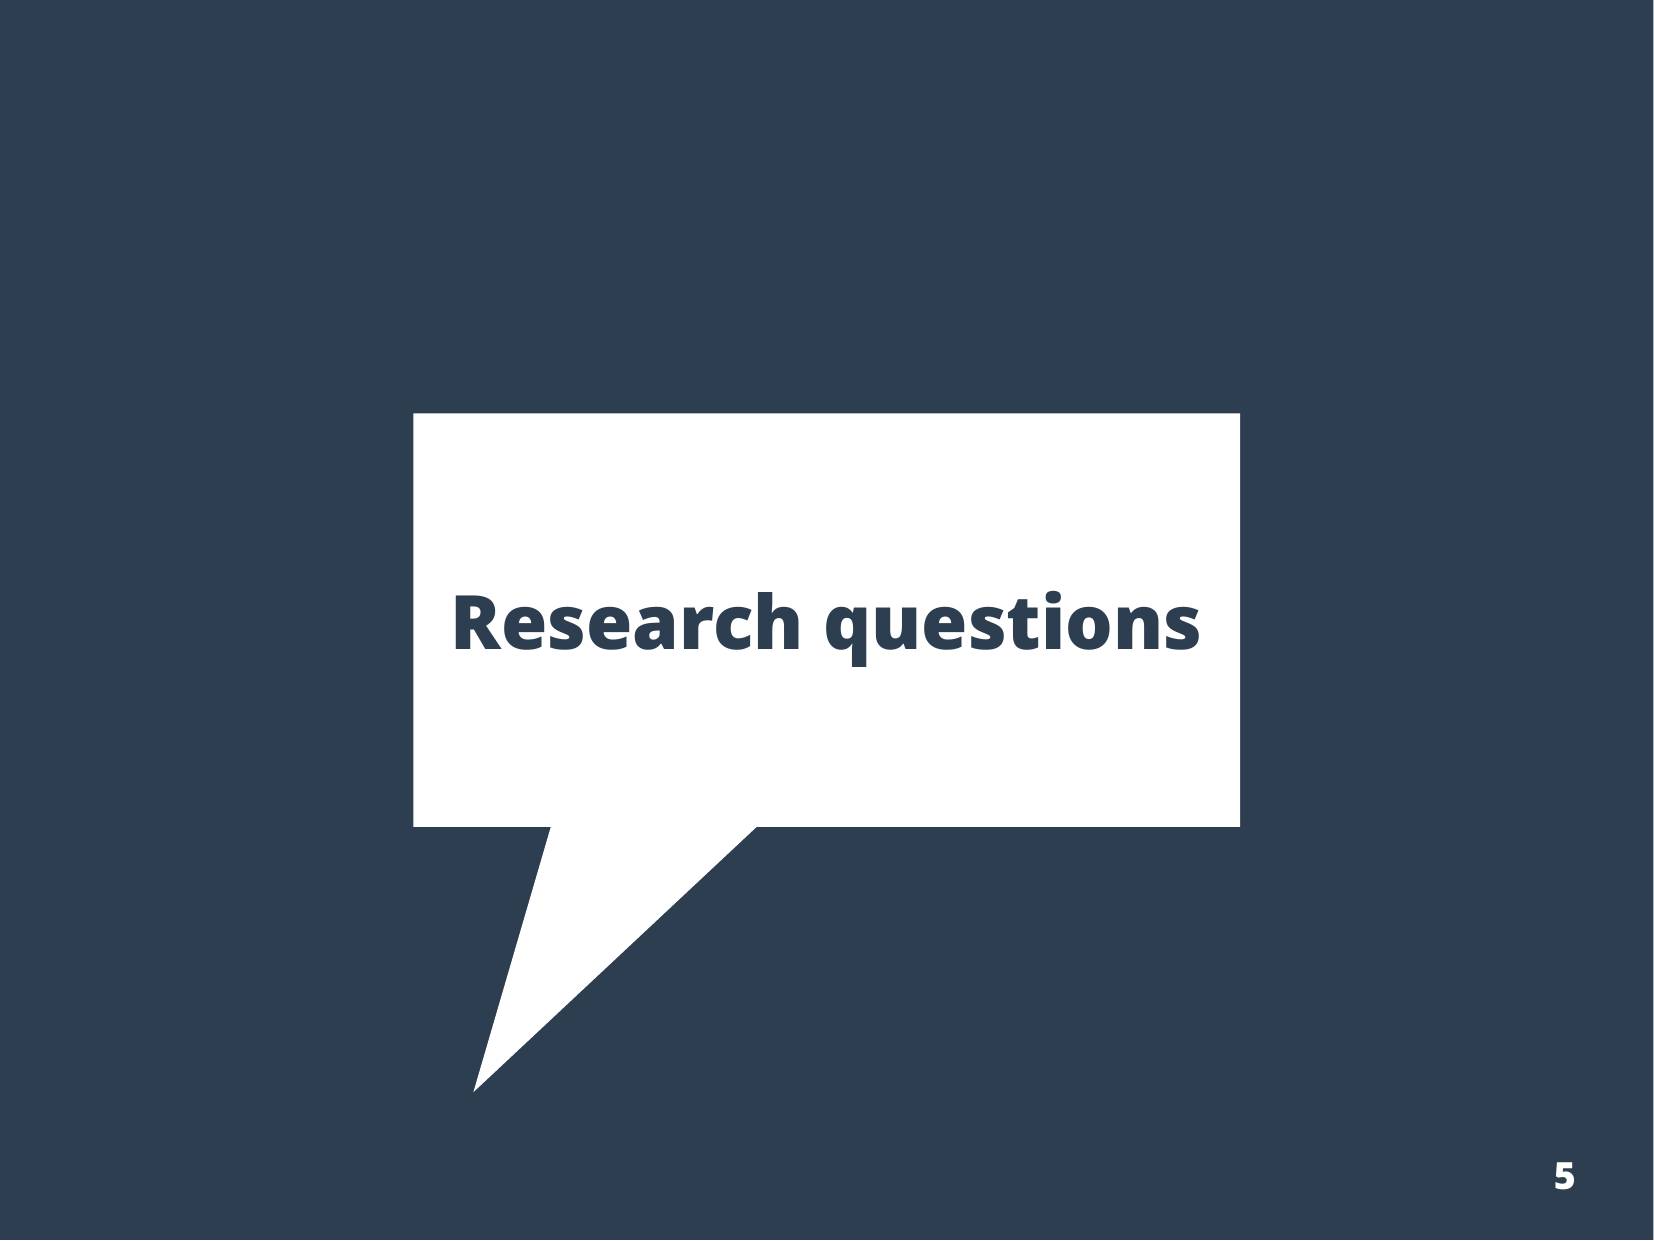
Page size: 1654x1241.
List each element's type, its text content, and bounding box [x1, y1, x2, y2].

title Research questions [442, 442, 1211, 798]
